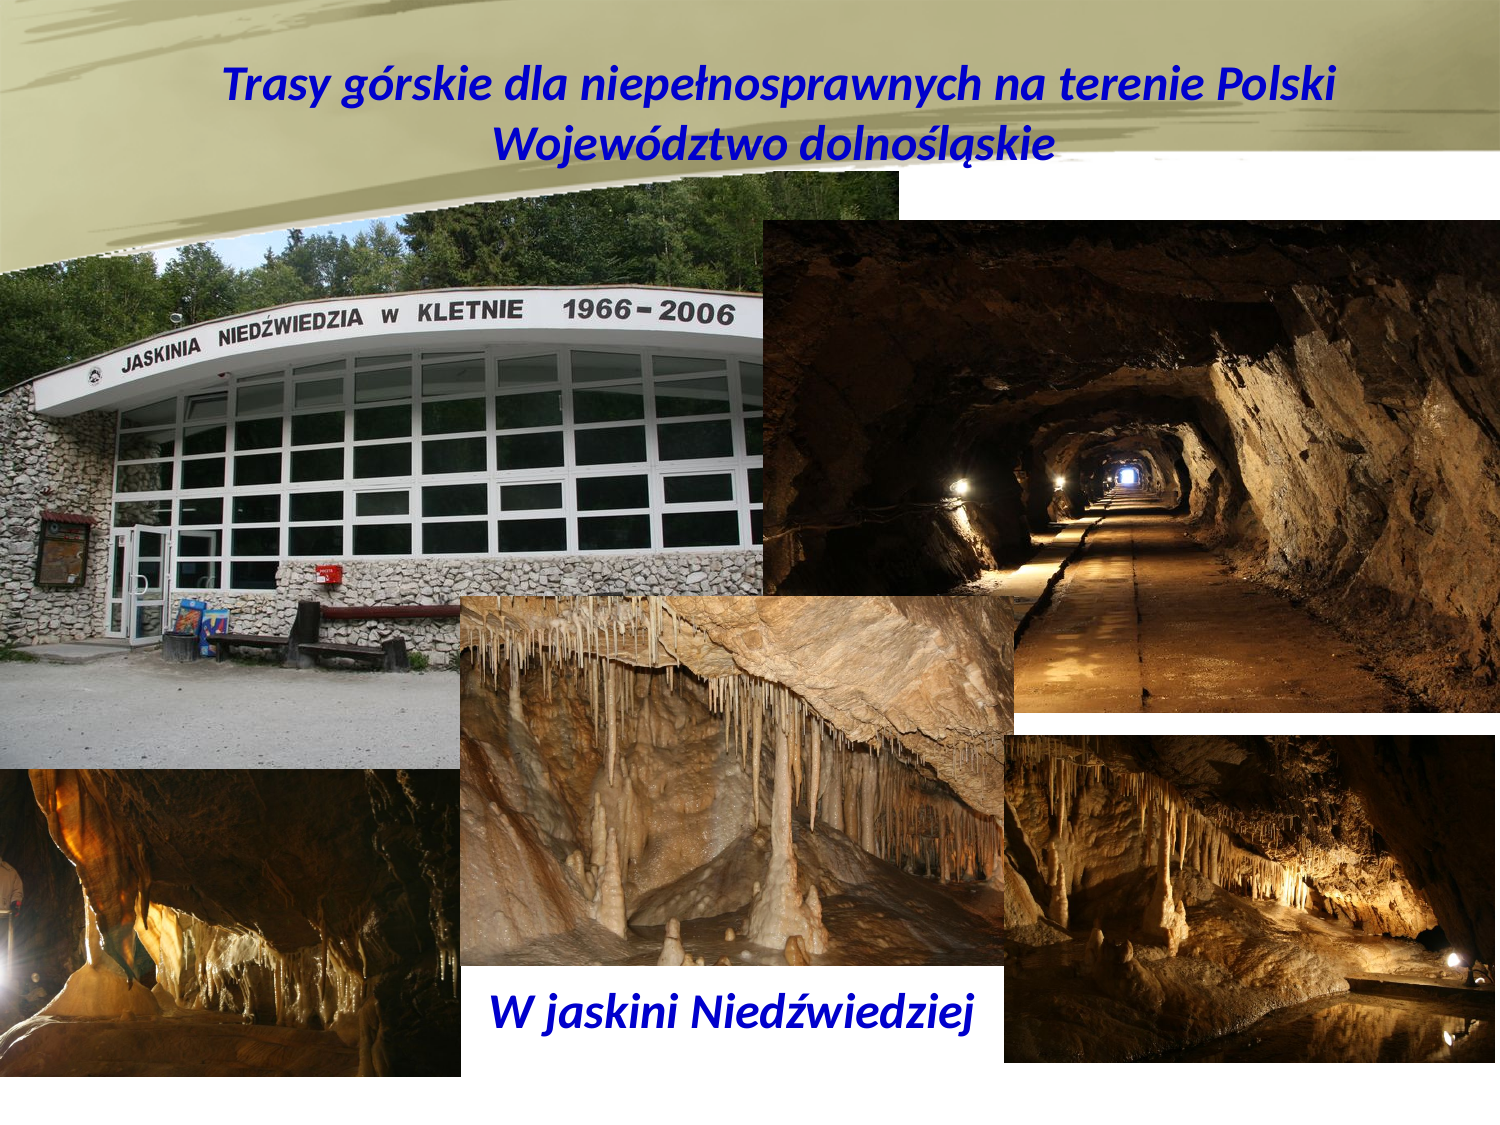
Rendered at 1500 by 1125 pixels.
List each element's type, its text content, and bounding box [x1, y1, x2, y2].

text_box Trasy górskie dla niepełnosprawnych na terenie Polski Województwo dolnośląskie [194, 42, 1365, 209]
picture [0, 0, 1500, 1077]
text_box W jaskini Niedźwiedziej [161, 948, 1304, 1069]
